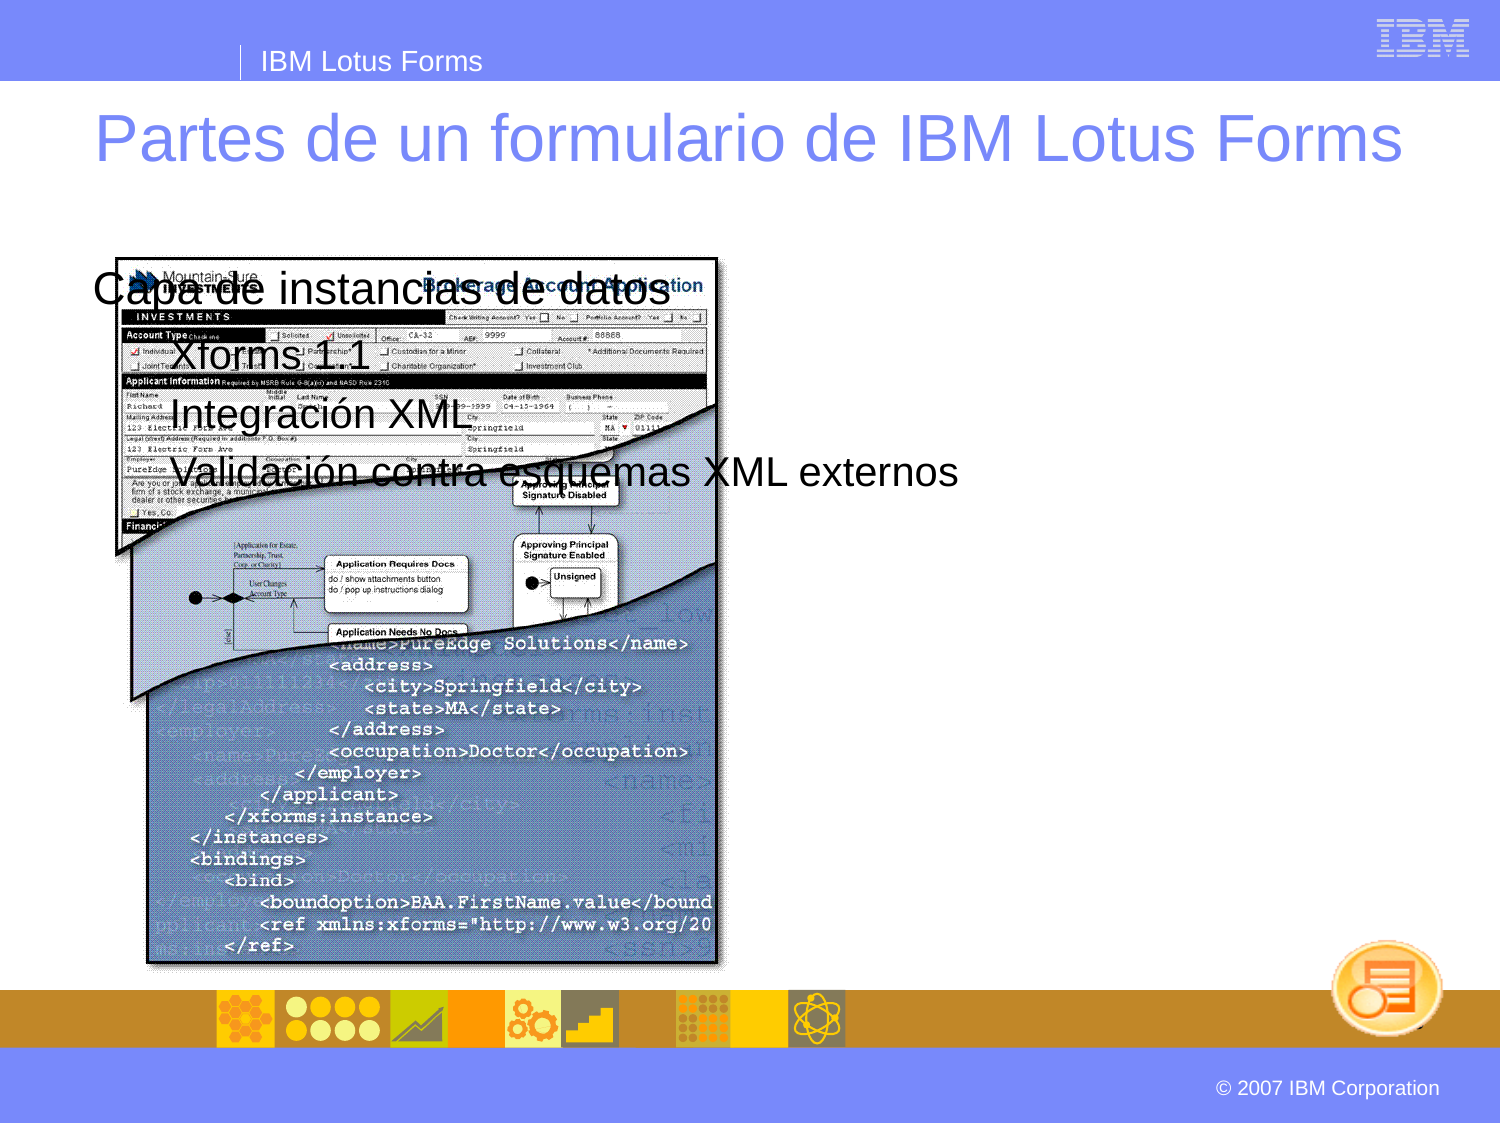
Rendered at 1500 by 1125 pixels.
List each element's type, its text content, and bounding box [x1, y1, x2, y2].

picture [1376, 19, 1470, 57]
picture [1328, 937, 1447, 1040]
list Capa de instancias de datos Xforms 1.1 Integración XML Validación contra esquemas XML externos [766, 263, 1426, 1006]
title Partes de un formulario de IBM Lotus Forms [75, 44, 1425, 233]
picture [107, 248, 735, 984]
